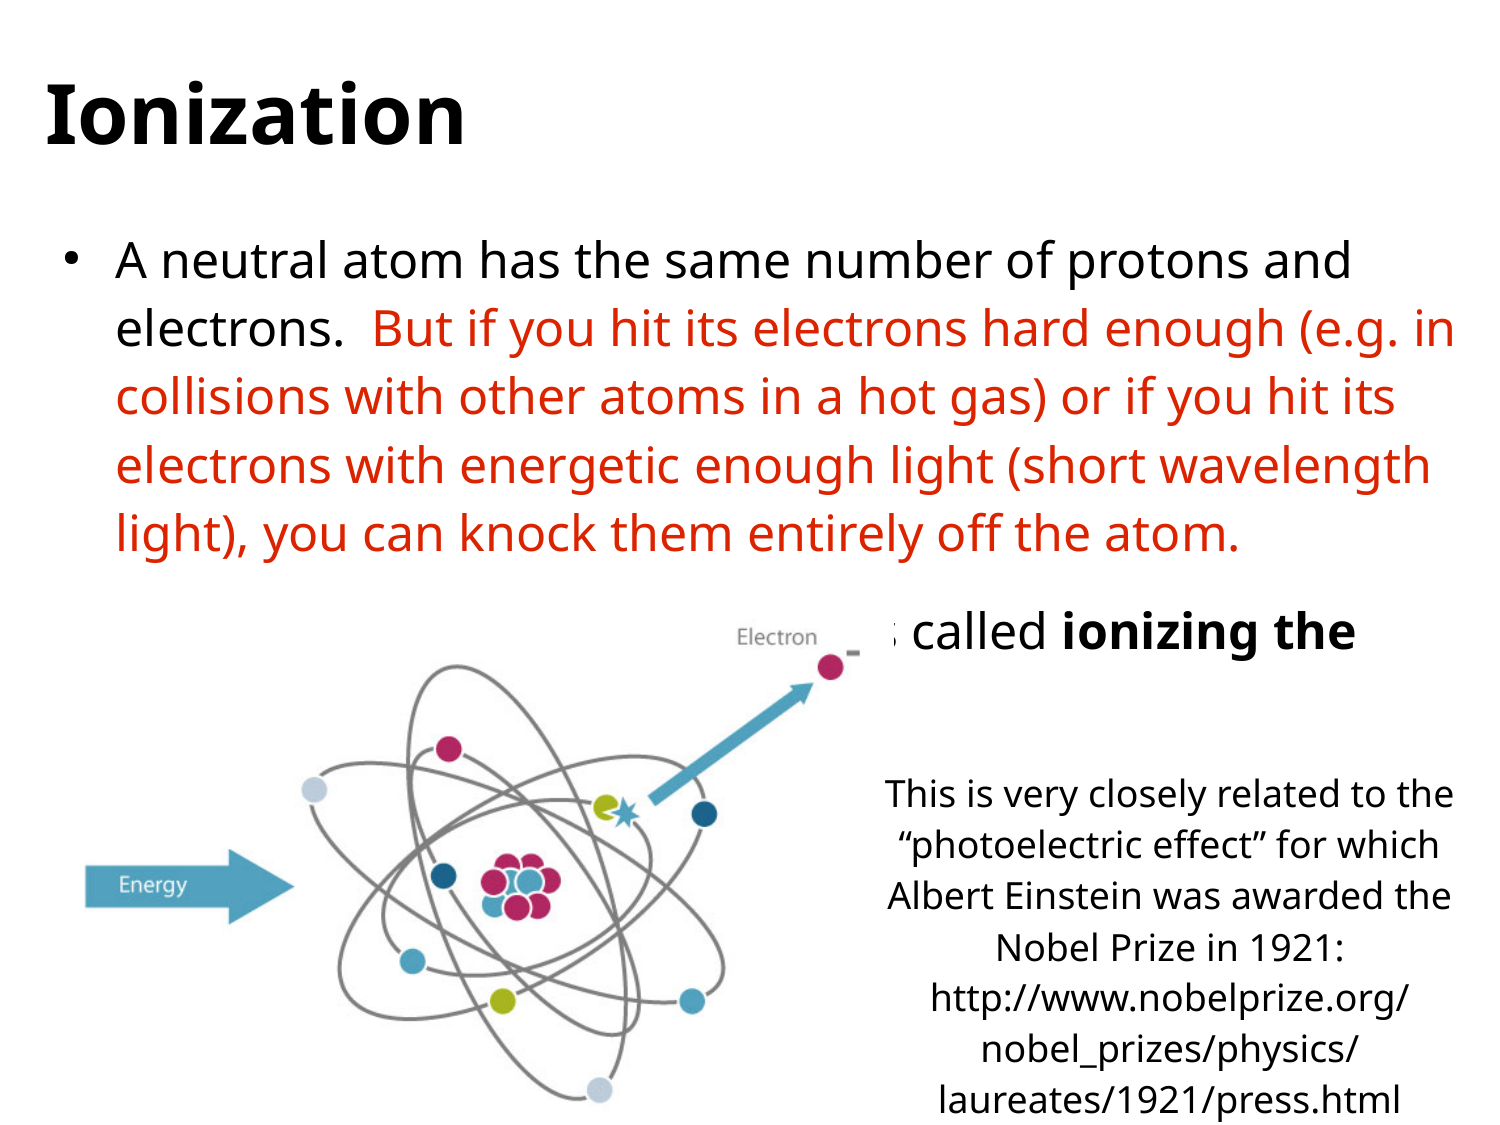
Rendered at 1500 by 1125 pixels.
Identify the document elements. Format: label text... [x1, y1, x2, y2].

title Ionization [45, 29, 1471, 196]
picture [64, 608, 894, 1125]
list A neutral atom has the same number of protons and electrons. But if you hit its electrons hard enough (e.g. in collisions with other atoms in a hot gas) or if you hit its electrons with energetic enough light (short wavelength light), you can knock them entirely off the atom. Knocking electrons off an atom is called ionizing the atom [45, 224, 1471, 961]
text_box This is very closely related to the “photoelectric effect” for which Albert Einstein was awarded the Nobel Prize in 1921: http://www.nobelprize.org/nobel_prizes/physics/laureates/1921/press.html [870, 760, 1471, 1081]
